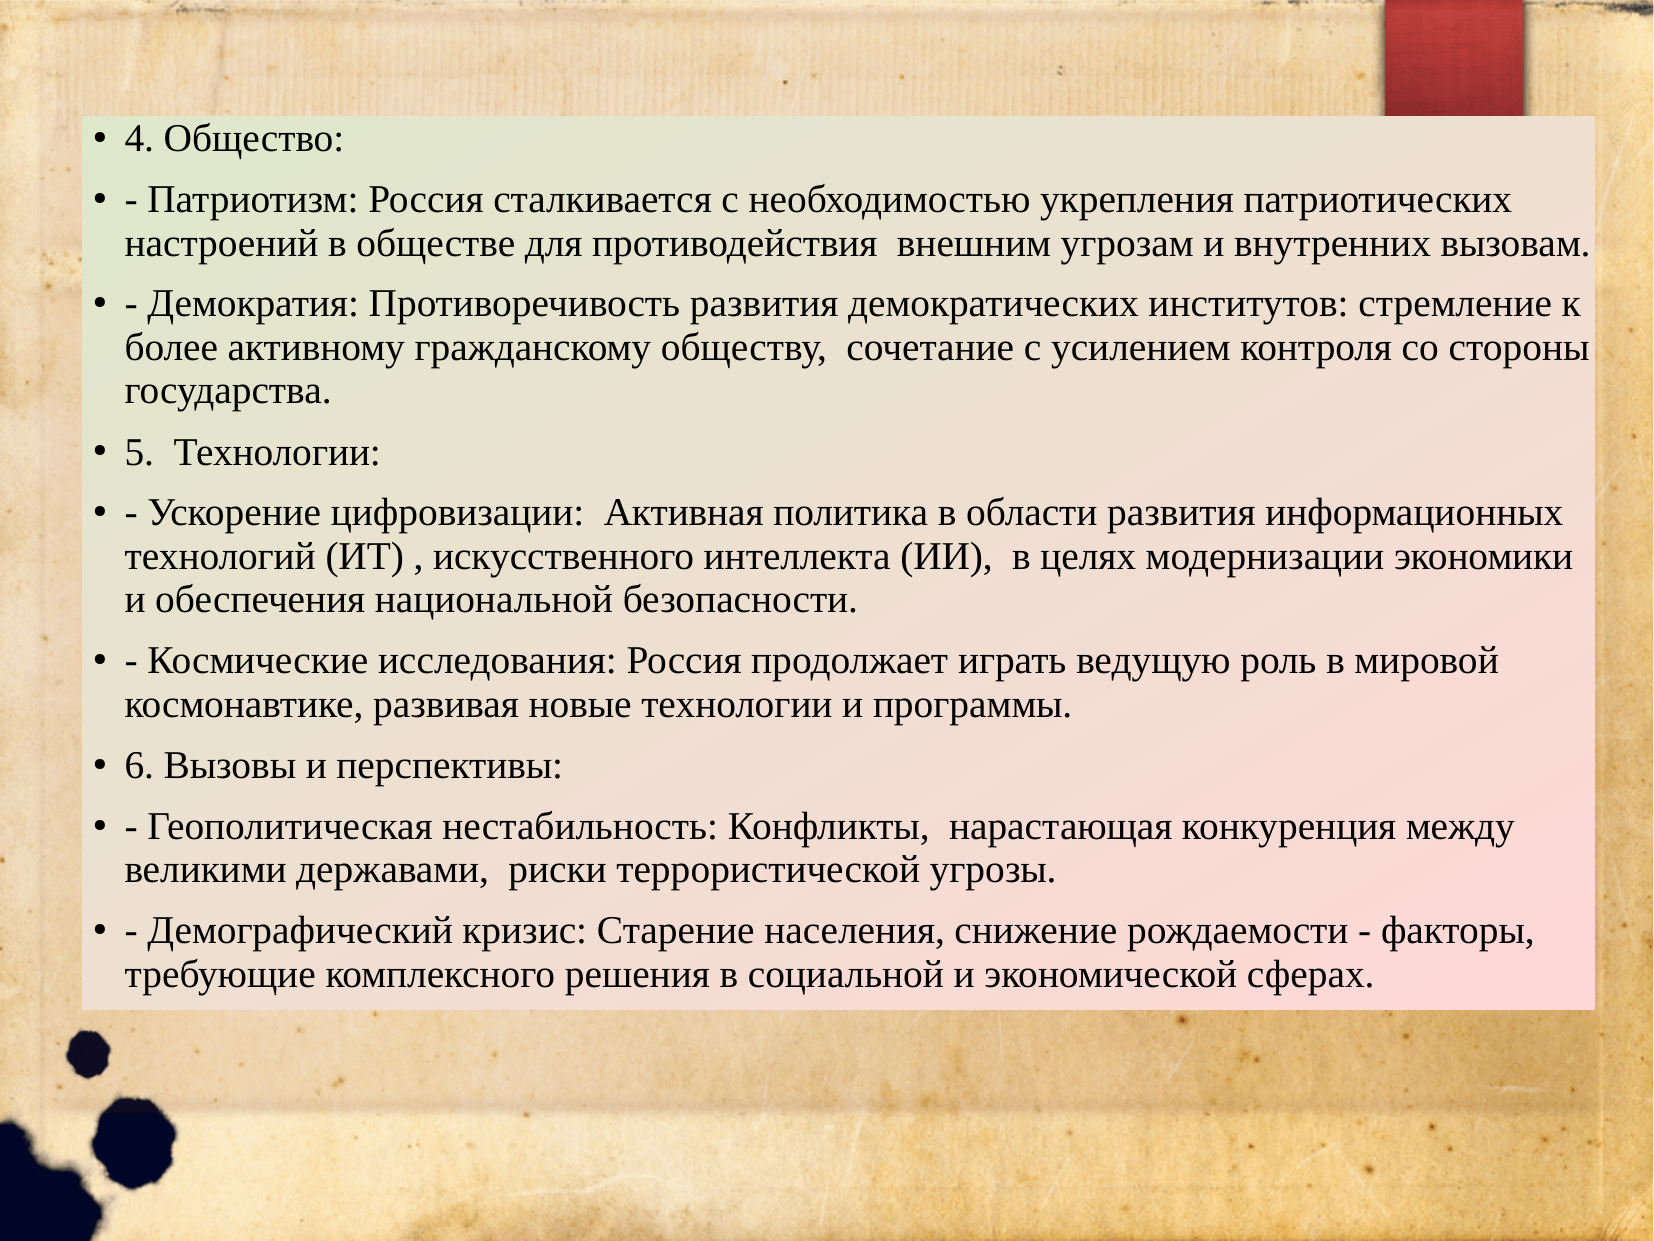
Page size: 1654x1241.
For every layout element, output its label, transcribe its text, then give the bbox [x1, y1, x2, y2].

picture [0, 0, 1654, 1241]
list 4. Общество: - Патриотизм: Россия сталкивается с необходимостью укрепления патриотических настроений в обществе для противодействия внешним угрозам и внутренних вызовам. - Демократия: Противоречивость развития демократических институтов: стремление к более активному гражданскому обществу, сочетание с усилением контроля со стороны государства. 5. Технологии: - Ускорение цифровизации: Активная политика в области развития информационных технологий (ИТ) , искусственного интеллекта (ИИ), в целях модернизации экономики и обеспечения национальной безопасности. - Космические исследования: Россия продолжает играть ведущую роль в мировой космонавтике, развивая новые технологии и программы. 6. Вызовы и перспективы: - Геополитическая нестабильность: Конфликты, нарастающая конкуренция между великими державами, риски террористической угрозы. - Демографический кризис: Старение населения, снижение рождаемости - факторы, требующие комплексного решения в социальной и экономической сферах. [82, 116, 1595, 1010]
